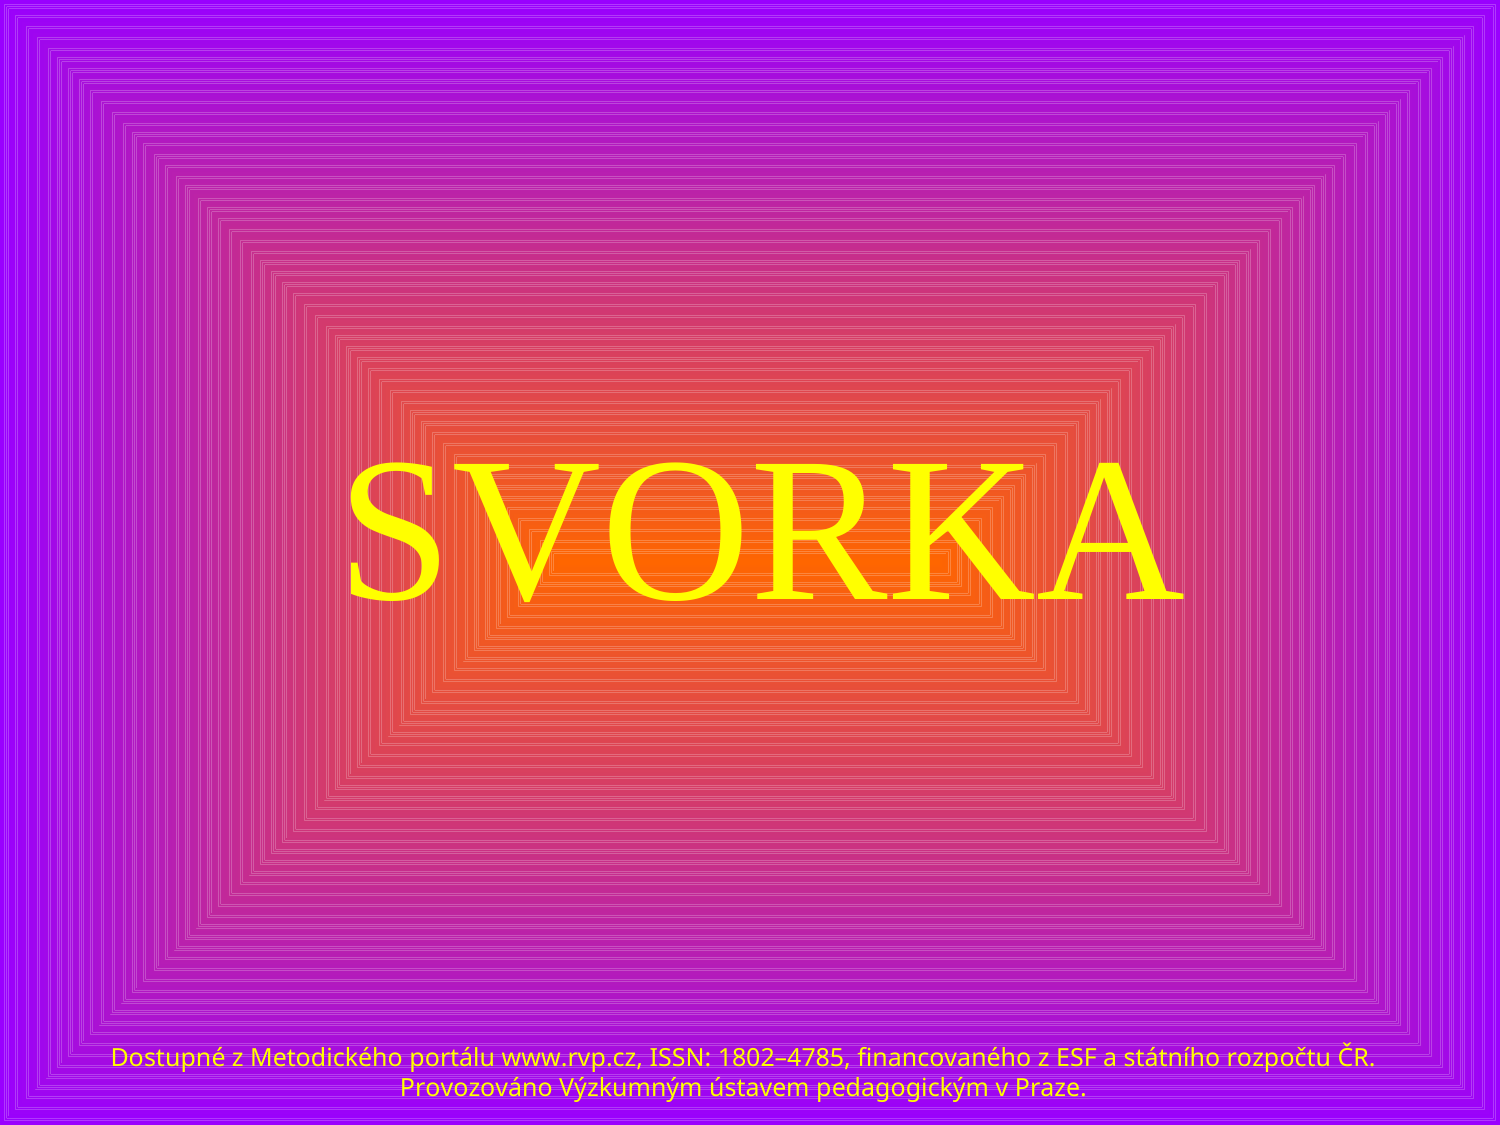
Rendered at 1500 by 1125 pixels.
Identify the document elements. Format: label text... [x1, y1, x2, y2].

text_box Dostupné z Metodického portálu www.rvp.cz, ISSN: 1802–4785, financovaného z ESF a státního rozpočtu ČR. Provozováno Výzkumným ústavem pedagogickým v Praze. [35, 1041, 1454, 1102]
text_box SVORKA [100, 385, 1424, 649]
